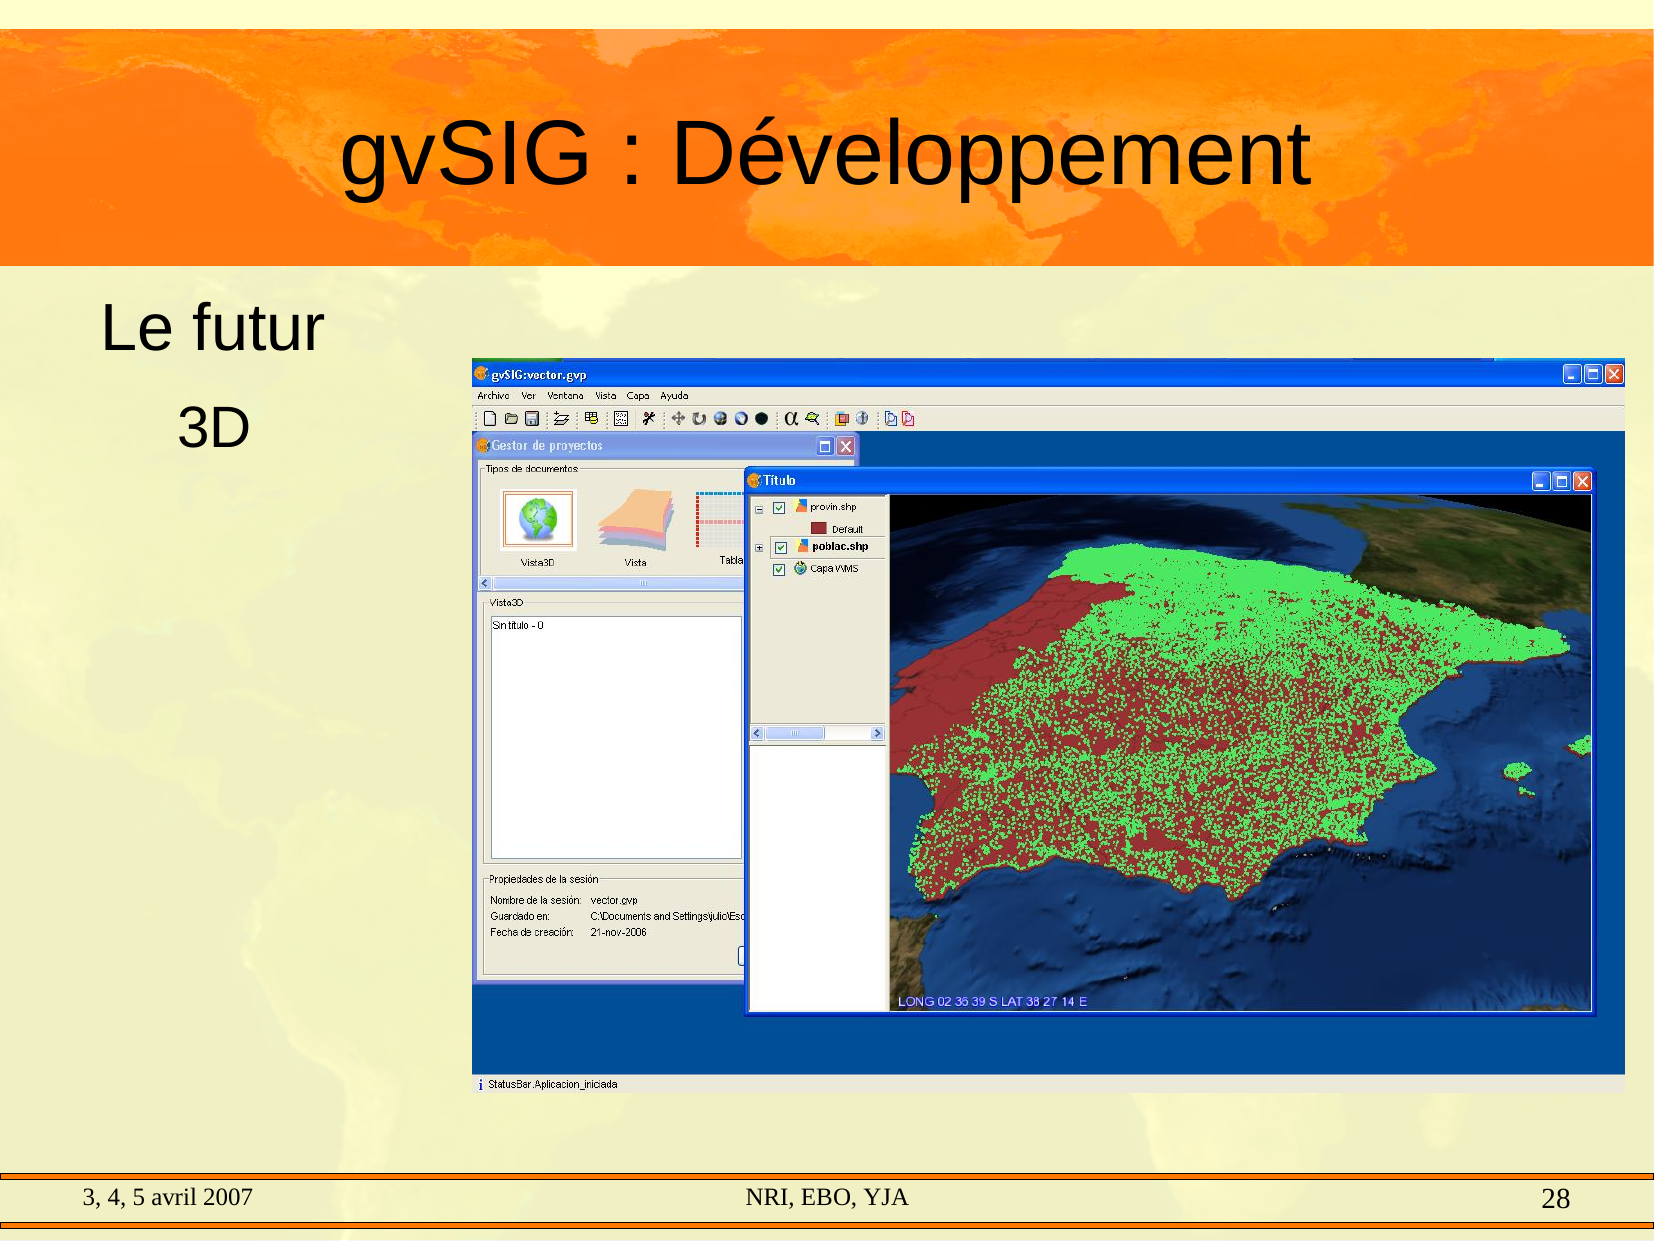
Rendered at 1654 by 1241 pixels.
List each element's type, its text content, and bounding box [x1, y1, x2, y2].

picture [0, 29, 1654, 266]
title gvSIG : Développement [82, 49, 1571, 257]
picture [472, 358, 1625, 1093]
list Le futur 3D [82, 290, 1571, 1109]
